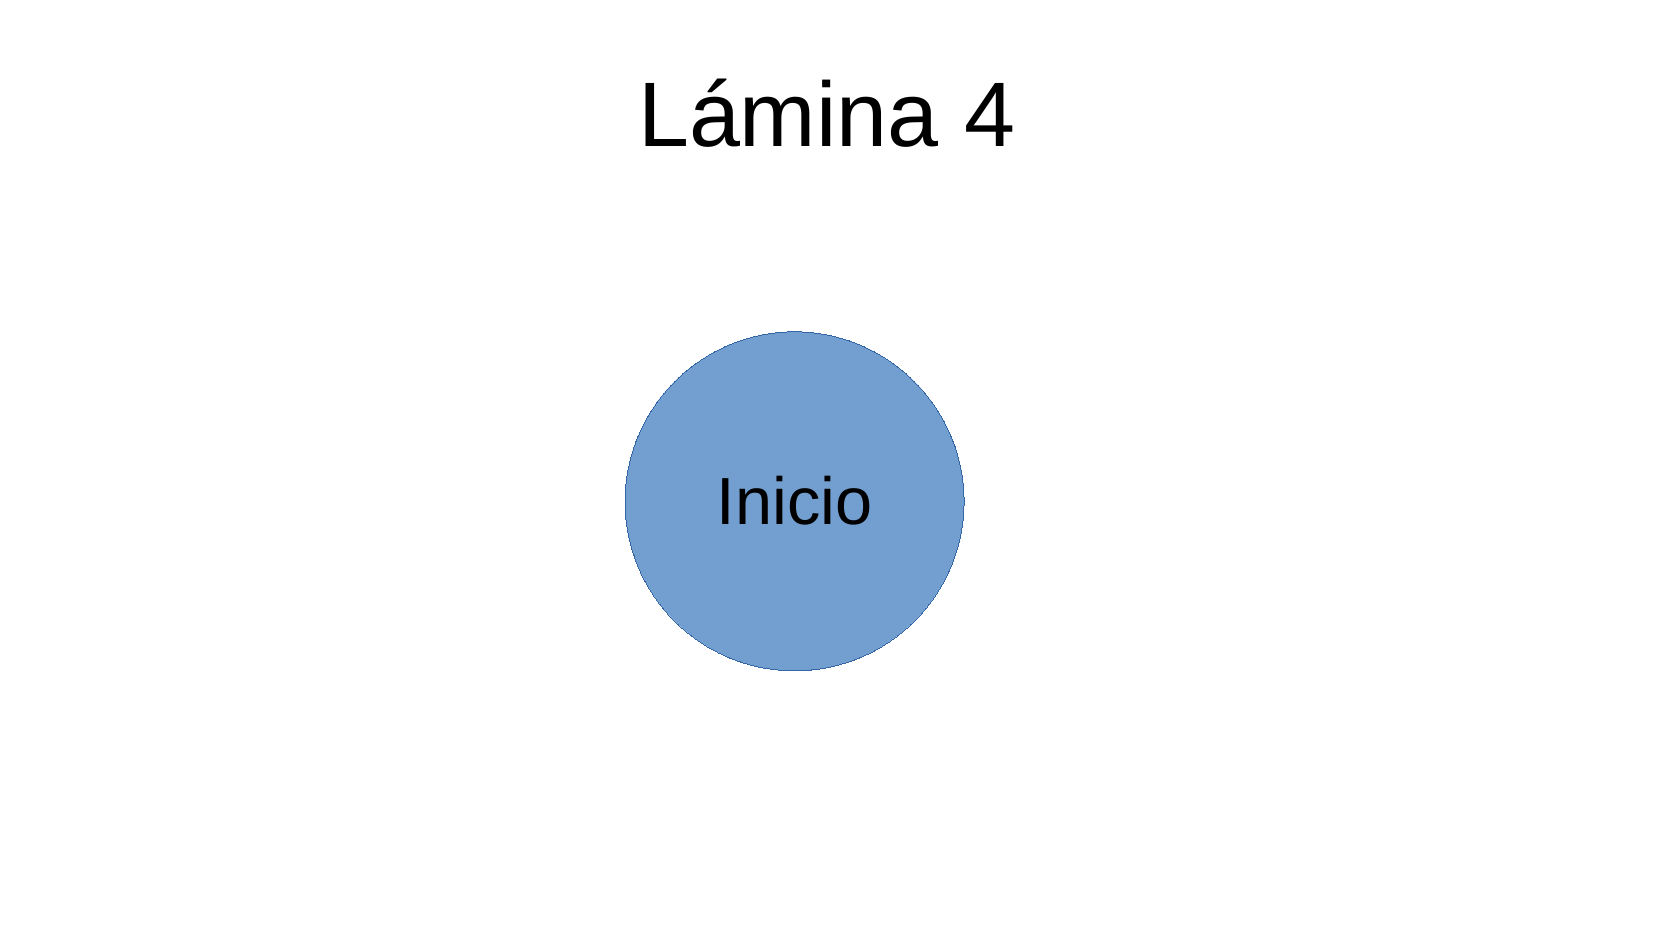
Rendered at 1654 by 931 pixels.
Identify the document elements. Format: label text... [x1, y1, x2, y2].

title Lámina 4 [82, 37, 1571, 193]
text_box Inicio [625, 331, 965, 671]
